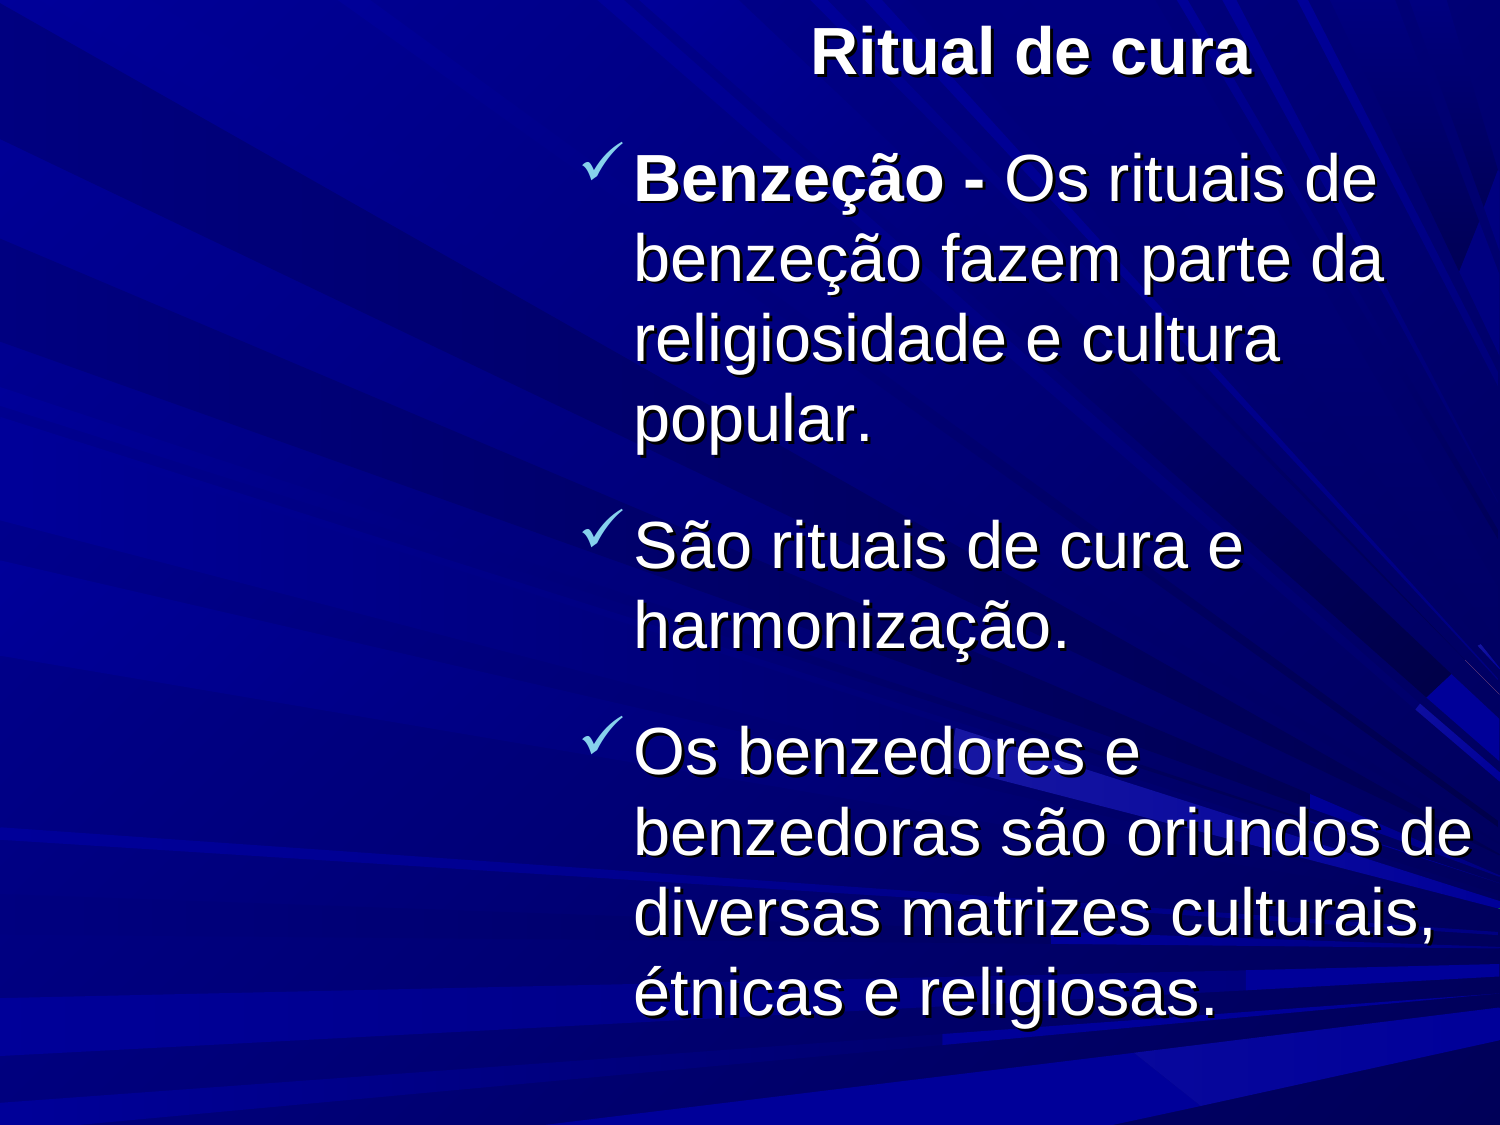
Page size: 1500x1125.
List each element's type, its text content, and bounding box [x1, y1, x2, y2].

list Ritual de cura Benzeção - Os rituais de benzeção fazem parte da religiosidade e cultura popular. São rituais de cura e harmonização. Os benzedores e benzedoras são oriundos de diversas matrizes culturais, étnicas e religiosas. [562, 0, 1500, 1125]
